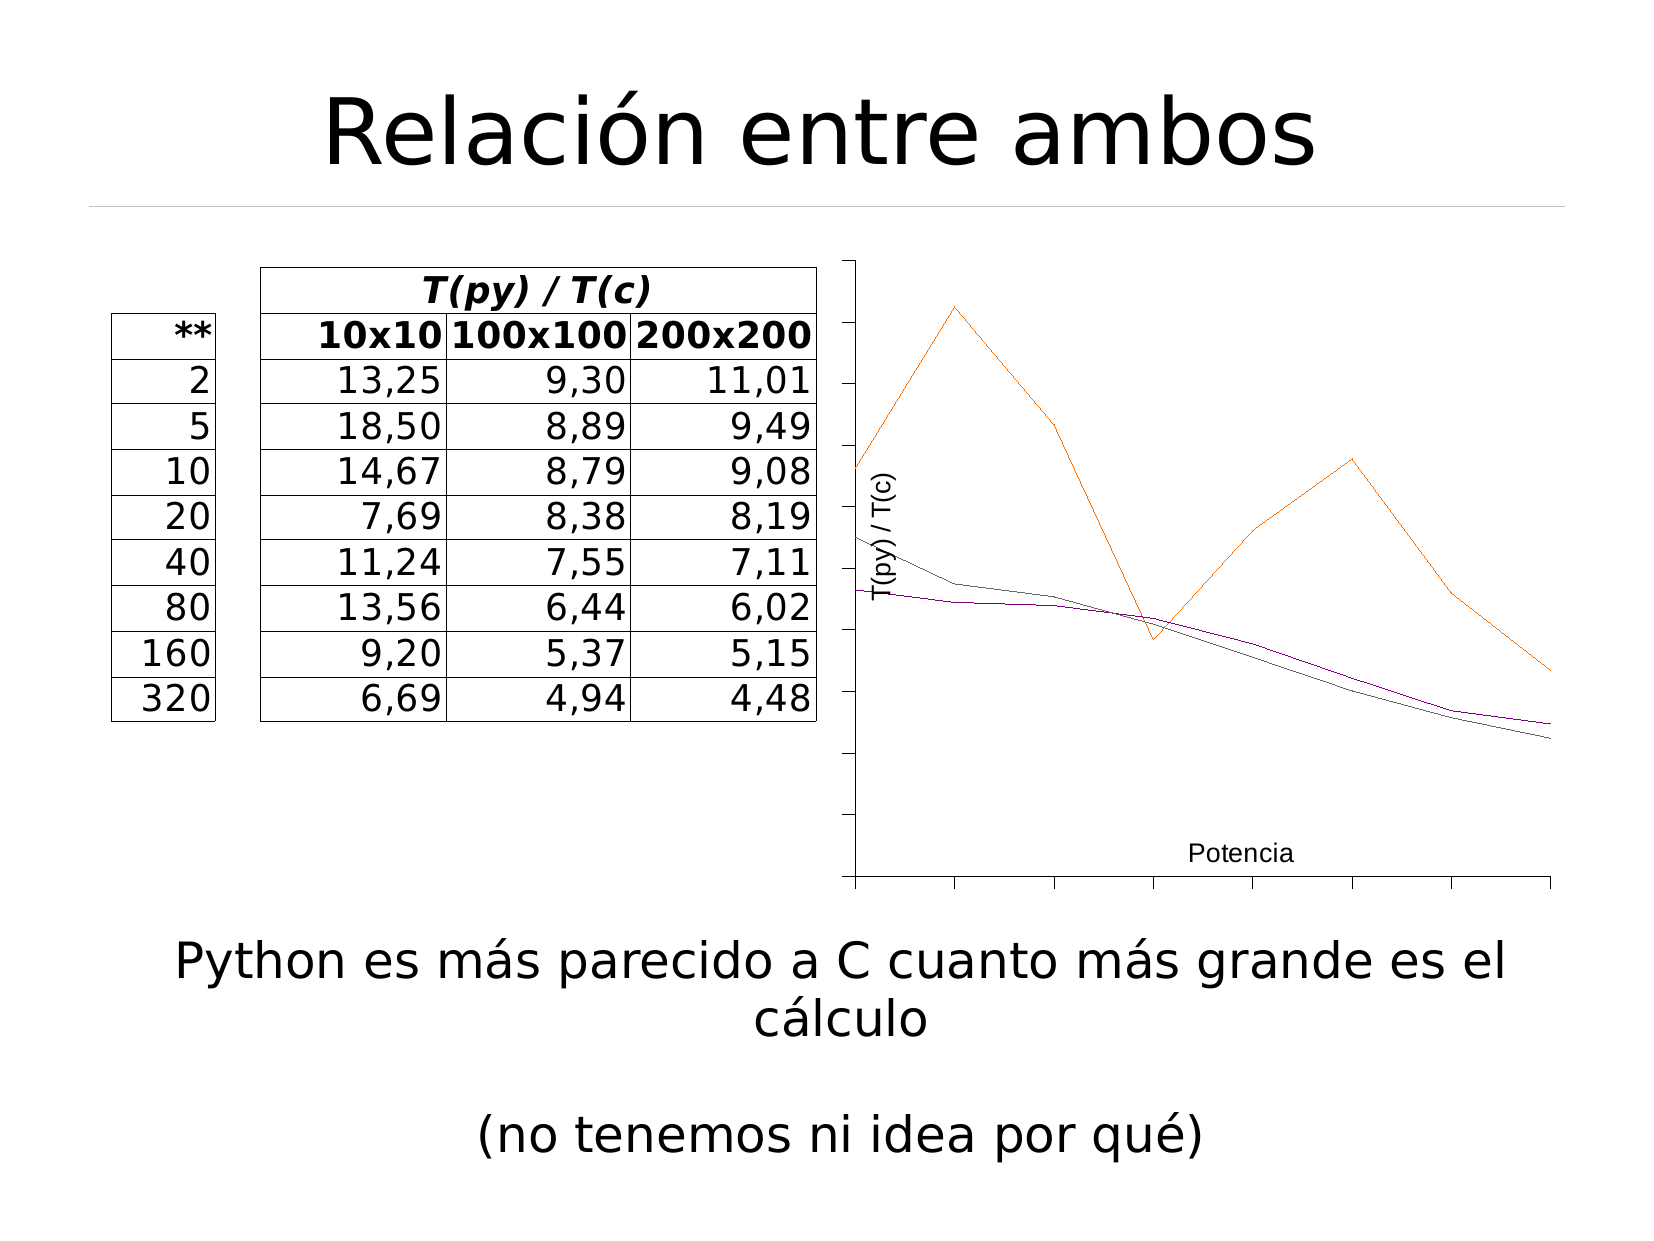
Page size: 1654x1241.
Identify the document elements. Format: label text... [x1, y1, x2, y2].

subtitle Python es más parecido a C cuanto más grande es el cálculo (no tenemos ni idea por qué) [88, 885, 1595, 1211]
chart [109, 235, 1566, 890]
title Relación entre ambos [76, 29, 1565, 237]
